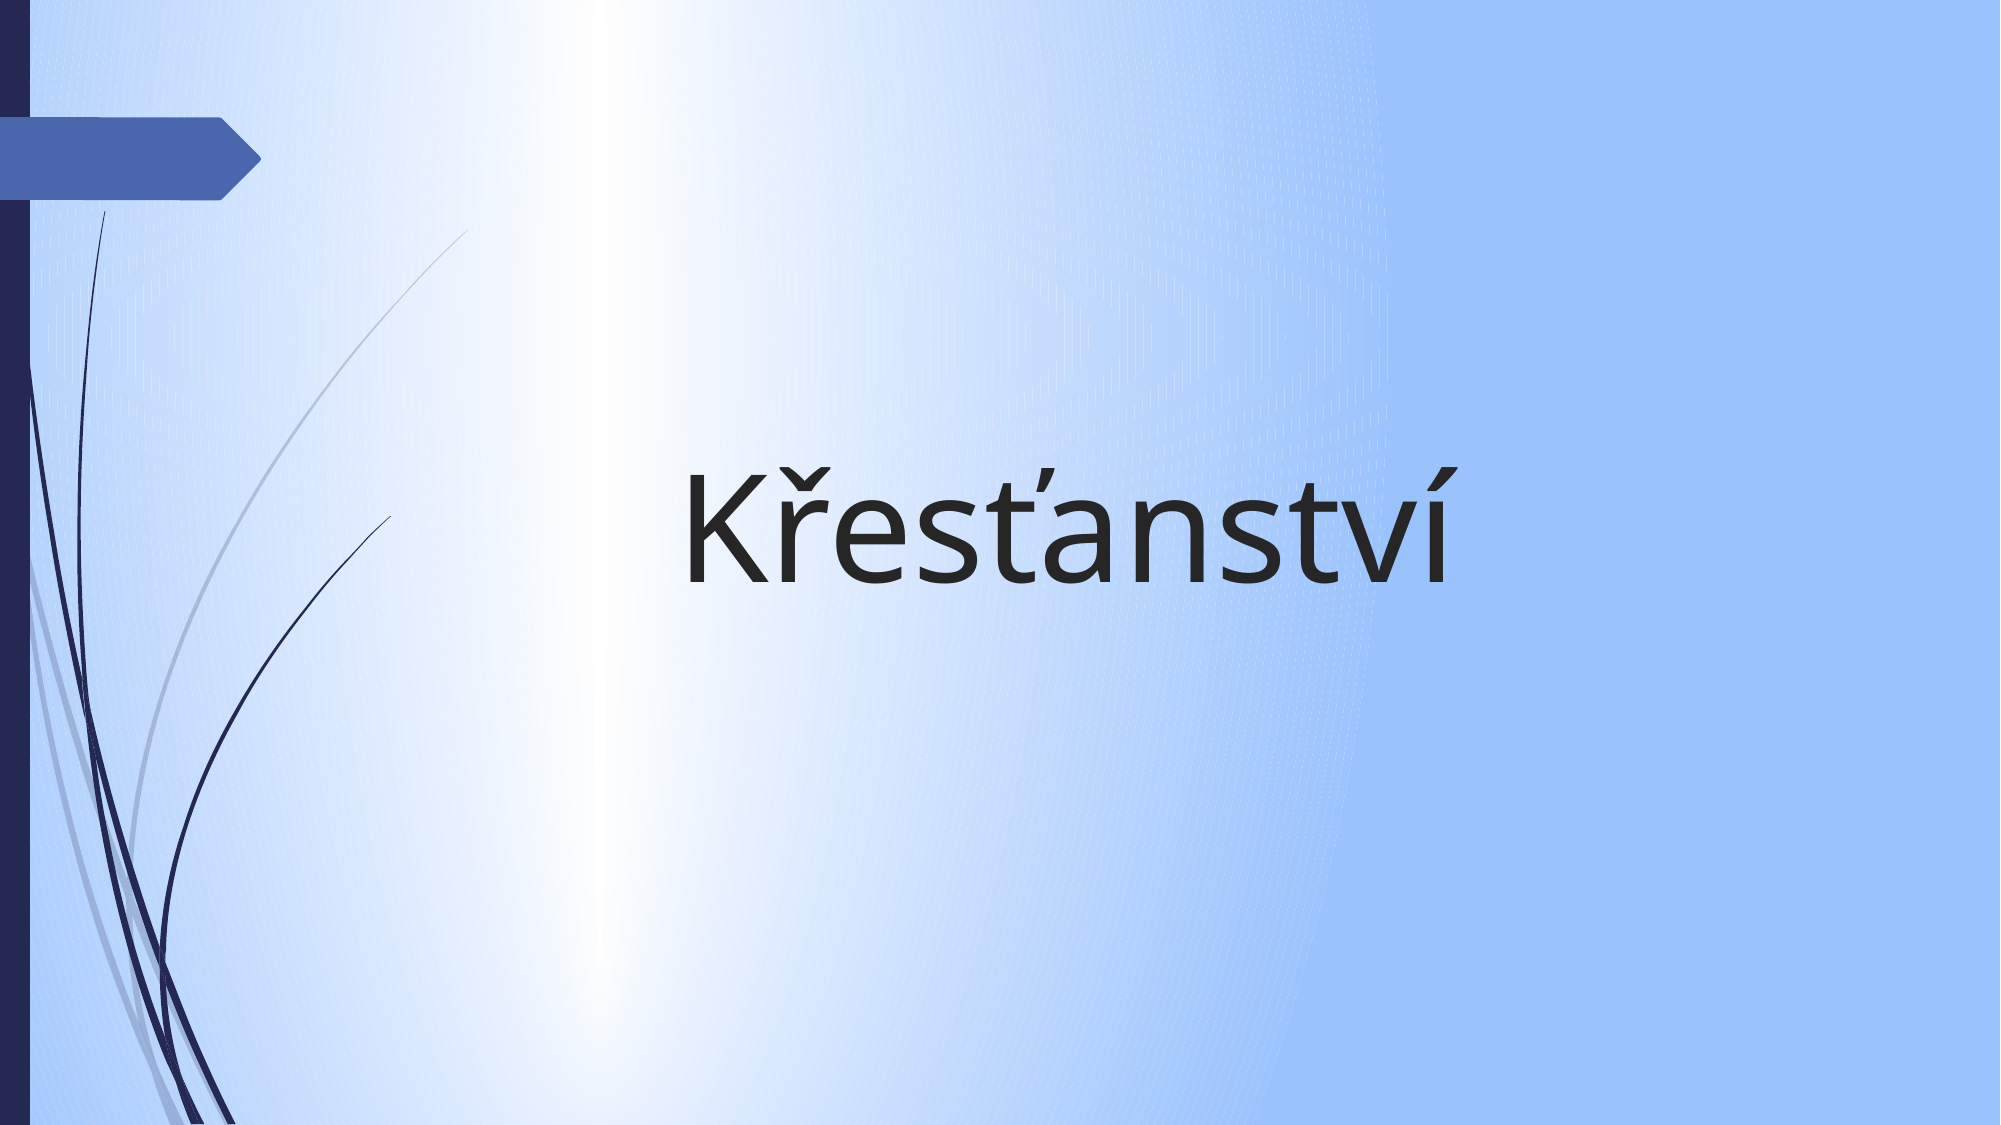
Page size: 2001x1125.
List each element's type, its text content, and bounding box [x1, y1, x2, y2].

title Křesťanství [335, 424, 1798, 635]
